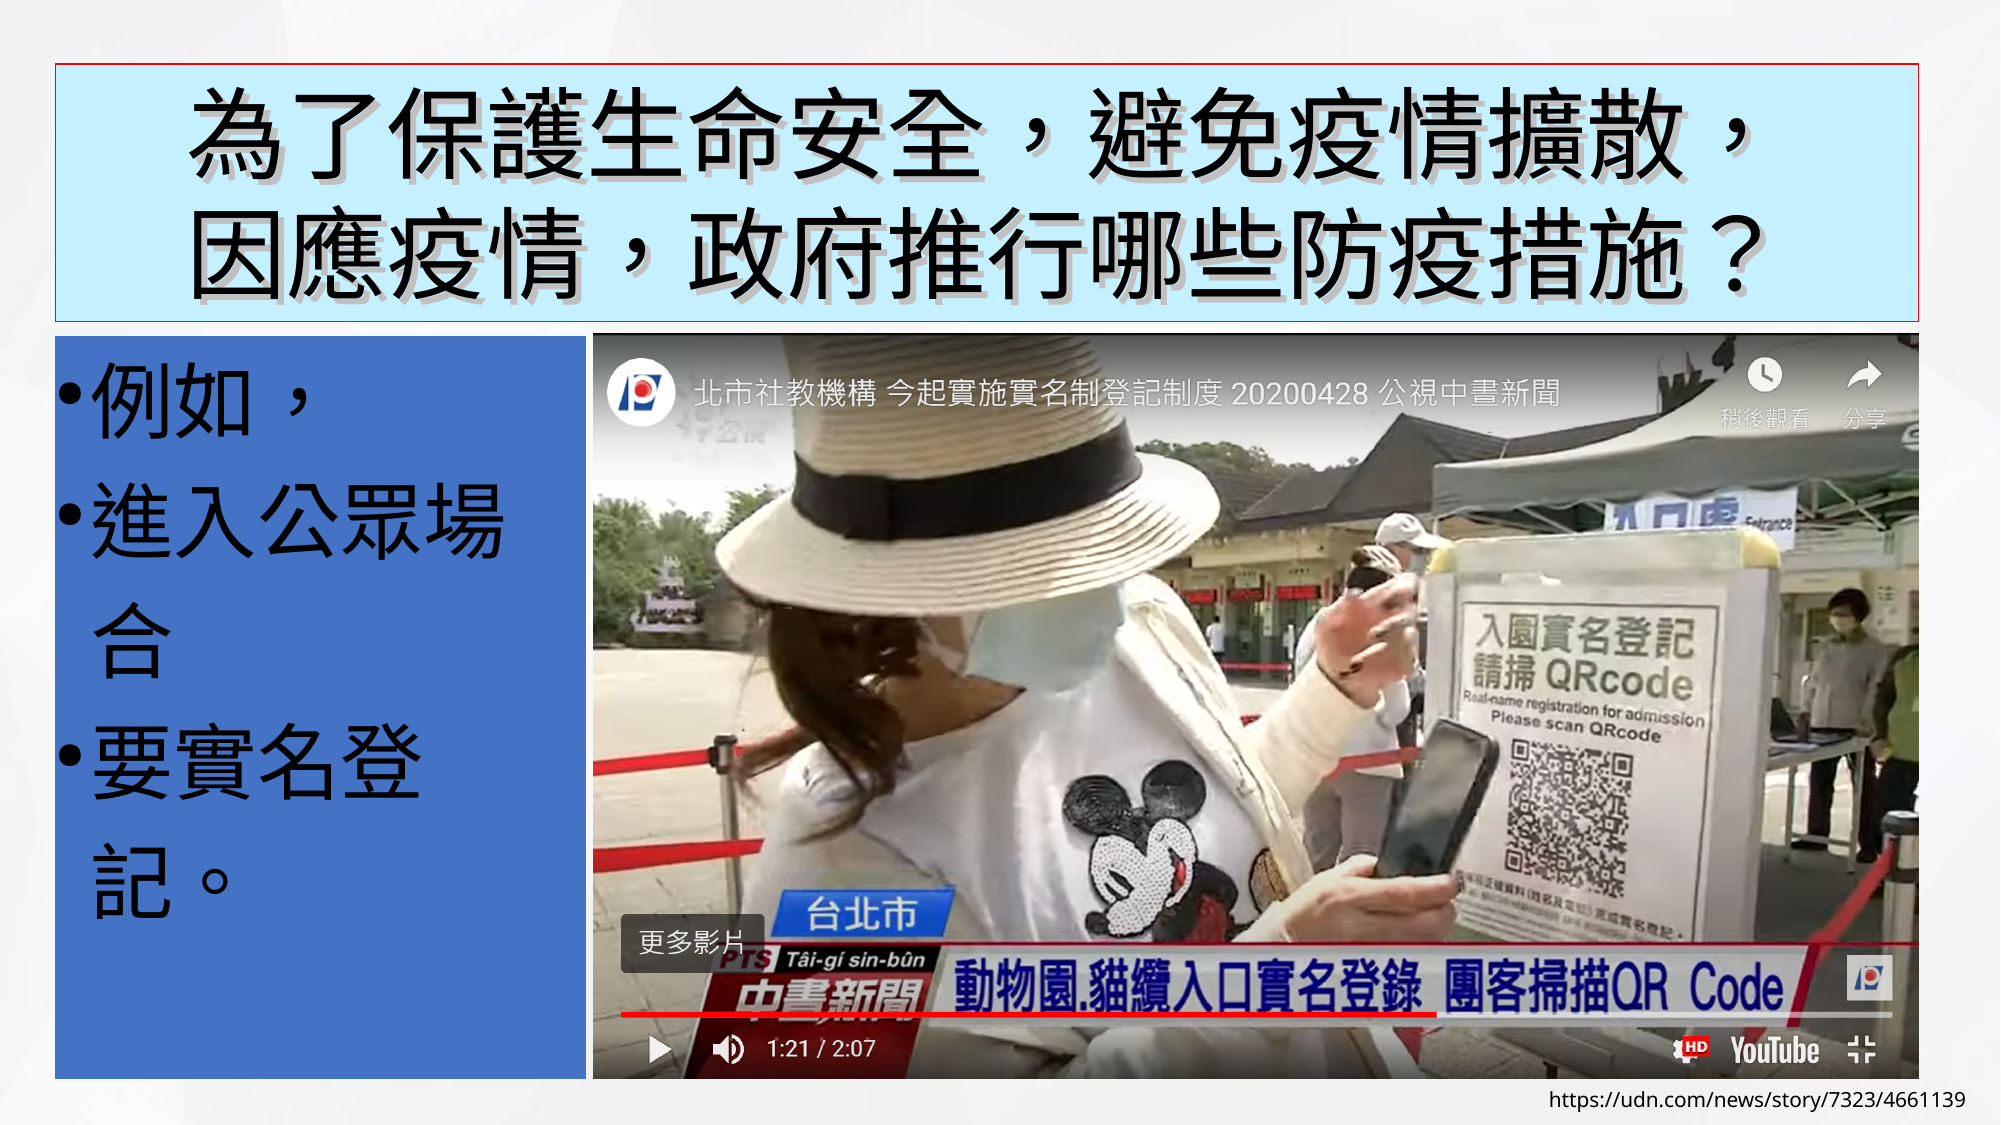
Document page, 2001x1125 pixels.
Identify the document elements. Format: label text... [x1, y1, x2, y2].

table_header 例如， 進入公眾場合 要實名登記。 [55, 336, 586, 1079]
picture [593, 333, 1919, 1079]
text_box https://udn.com/news/story/7323/4661139 [1534, 1078, 1982, 1120]
text_box 為了保護生命安全，避免疫情擴散， 因應疫情，政府推行哪些防疫措施？ [55, 64, 1919, 322]
